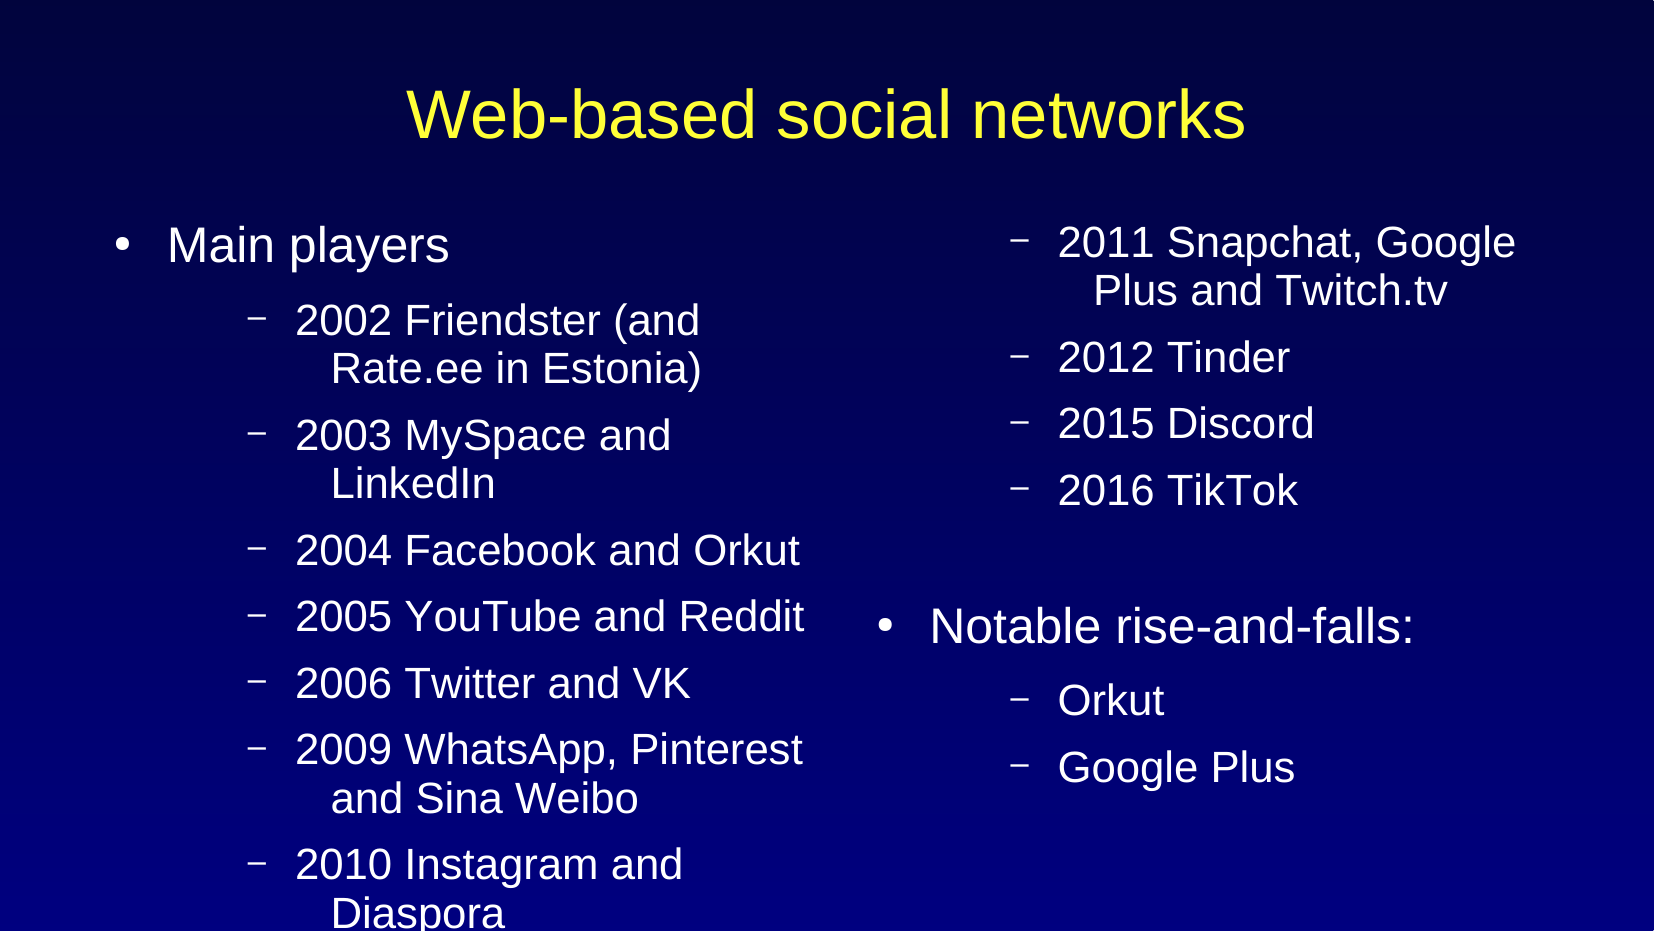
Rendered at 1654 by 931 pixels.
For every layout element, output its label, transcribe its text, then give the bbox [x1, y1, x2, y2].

list Main players 2002 Friendster (and Rate.ee in Estonia) 2003 MySpace and LinkedIn 2004 Facebook and Orkut 2005 YouTube and Reddit 2006 Twitter and VK 2009 WhatsApp, Pinterest and Sina Weibo 2010 Instagram and Diaspora [82, 217, 834, 931]
list 2011 Snapchat, Google Plus and Twitch.tv 2012 Tinder 2015 Discord 2016 TikTok Notable rise-and-falls: Orkut Google Plus [845, 217, 1572, 792]
title Web-based social networks [82, 37, 1571, 193]
